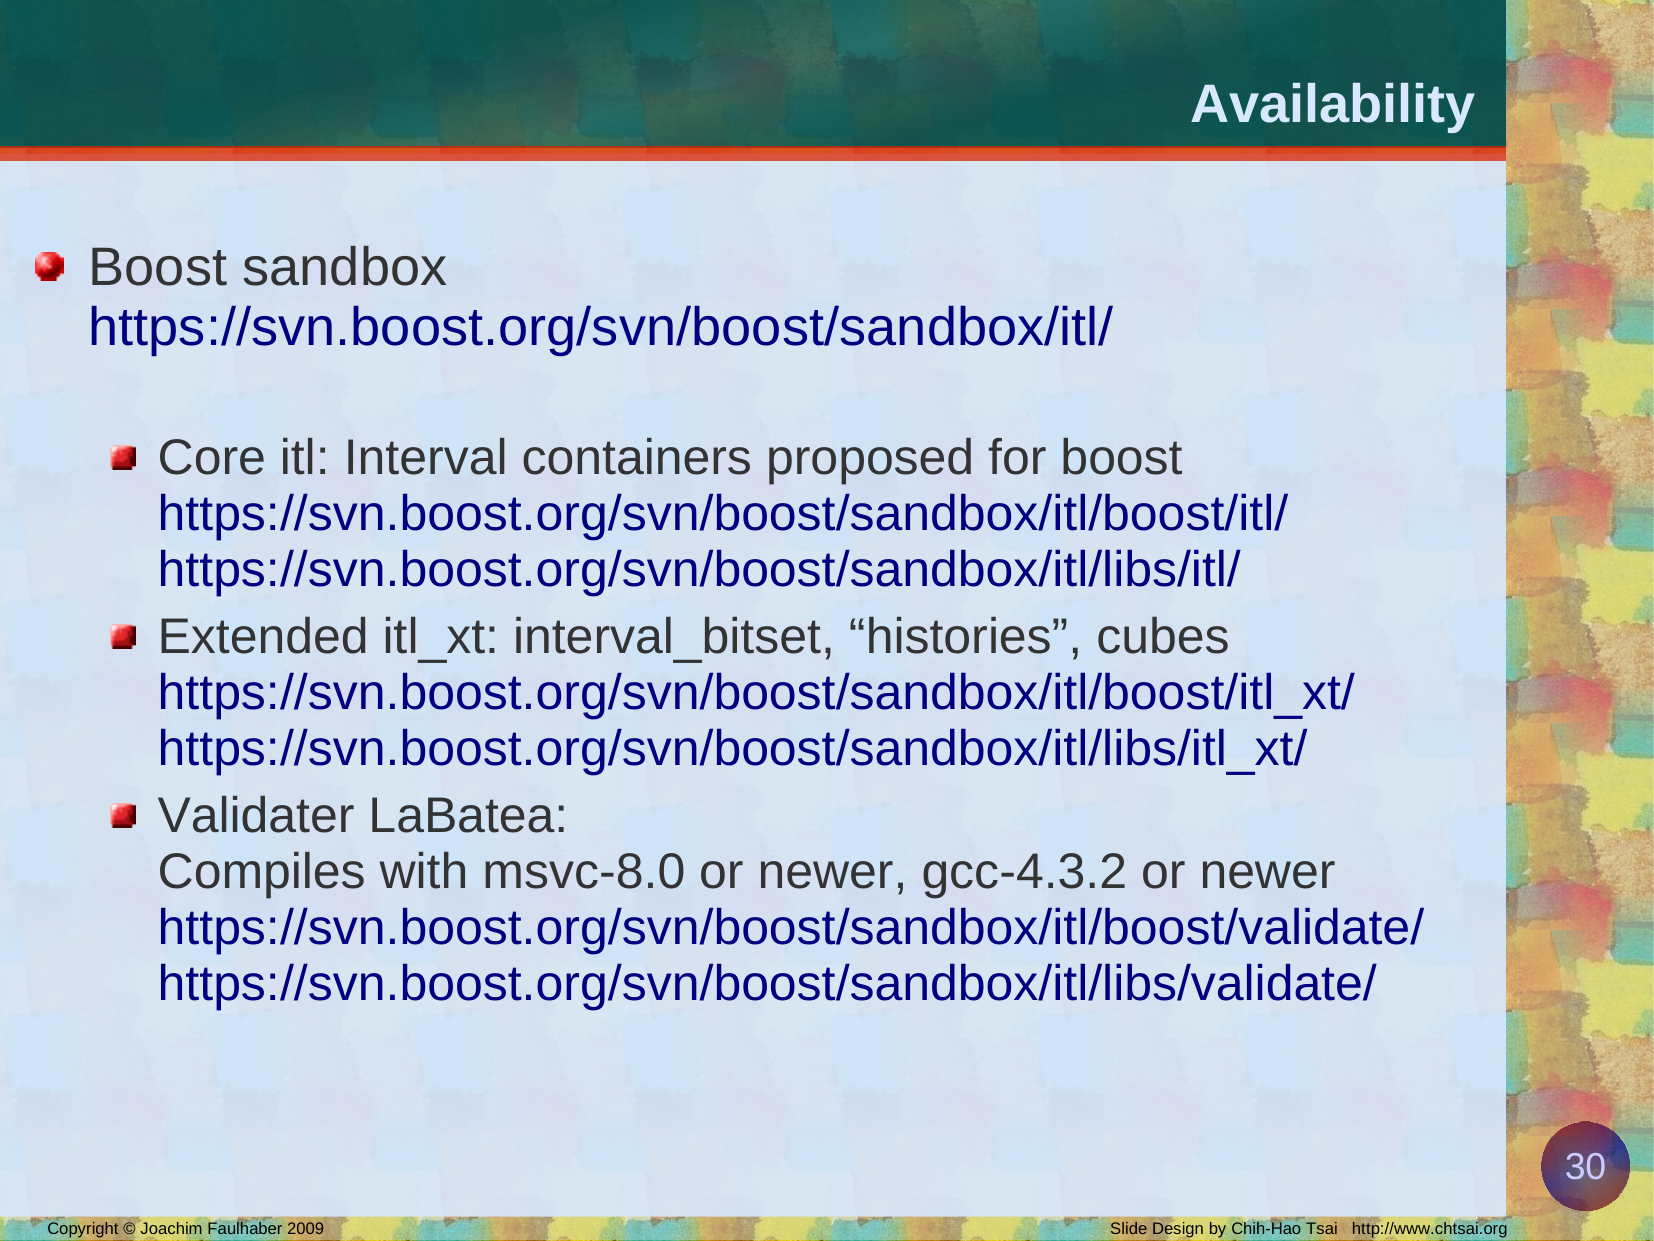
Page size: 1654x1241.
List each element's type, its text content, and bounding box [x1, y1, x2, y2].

title Availability [29, 59, 1477, 148]
list Boost sandbox https://svn.boost.org/svn/boost/sandbox/itl/ Core itl: Interval containers proposed for boost https://svn.boost.org/svn/boost/sandbox/itl/boost/itl/ https://svn.boost.org/svn/boost/sandbox/itl/libs/itl/ Extended itl_xt: interval_bitset, “histories”, cubes https://svn.boost.org/svn/boost/sandbox/itl/boost/itl_xt/ https://svn.boost.org/svn/boost/sandbox/itl/libs/itl_xt/ Validater LaBatea: Compiles with msvc-8.0 or newer, gcc-4.3.2 or newer https://svn.boost.org/svn/boost/sandbox/itl/boost/validate/https://svn.boost.org/svn/boost/sandbox/itl/libs/validate/ [35, 236, 1477, 1182]
